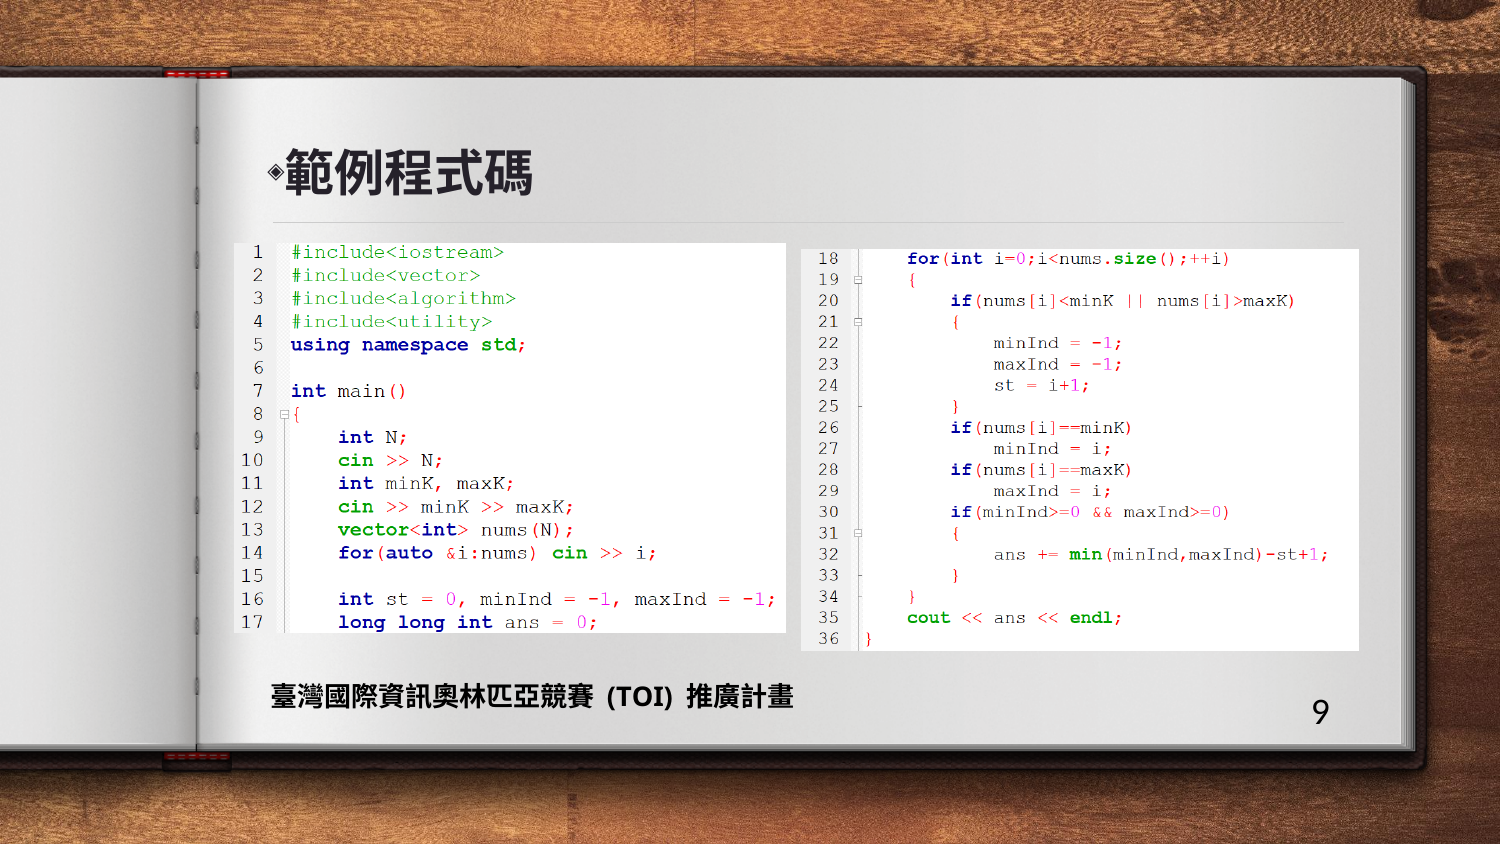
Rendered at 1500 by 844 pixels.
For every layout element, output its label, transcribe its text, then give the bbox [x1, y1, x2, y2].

text_box [1295, 672, 1386, 737]
picture [801, 249, 1359, 651]
list 範例程式碼 [252, 126, 1194, 226]
picture [234, 243, 786, 633]
